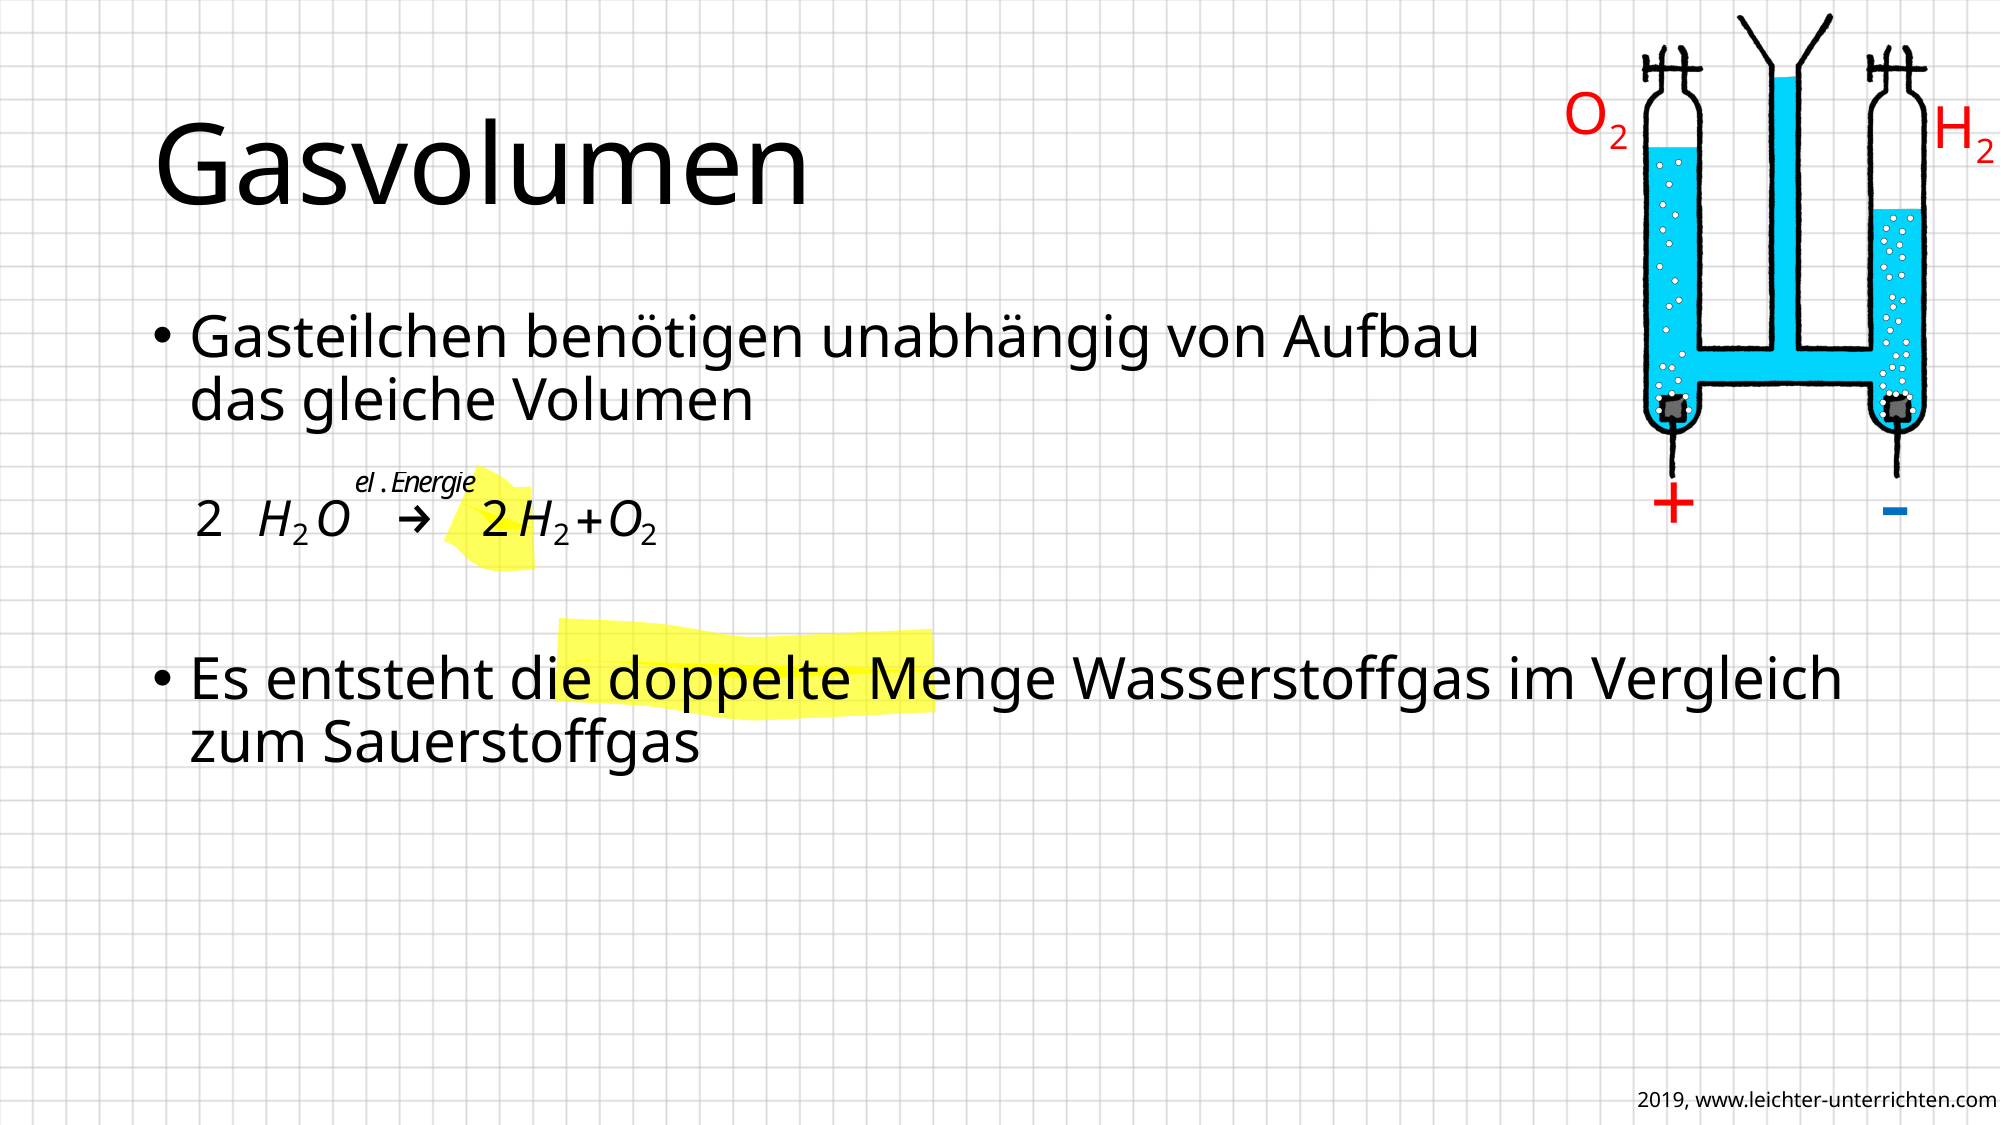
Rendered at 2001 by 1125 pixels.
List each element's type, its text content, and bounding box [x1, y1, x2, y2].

text_box H2 [1883, 82, 2000, 178]
picture [0, 0, 2000, 1125]
title Gasvolumen [137, 59, 1641, 278]
chart [188, 472, 666, 556]
text_box - [1832, 431, 1959, 567]
text_box + [1611, 441, 1737, 557]
list Gasteilchen benötigen unabhängig von Aufbau das gleiche Volumen Es entsteht die doppelte Menge Wasserstoffgas im Vergleich zum Sauerstoffgas [137, 299, 1863, 1014]
text_box O2 [1510, 68, 1682, 164]
